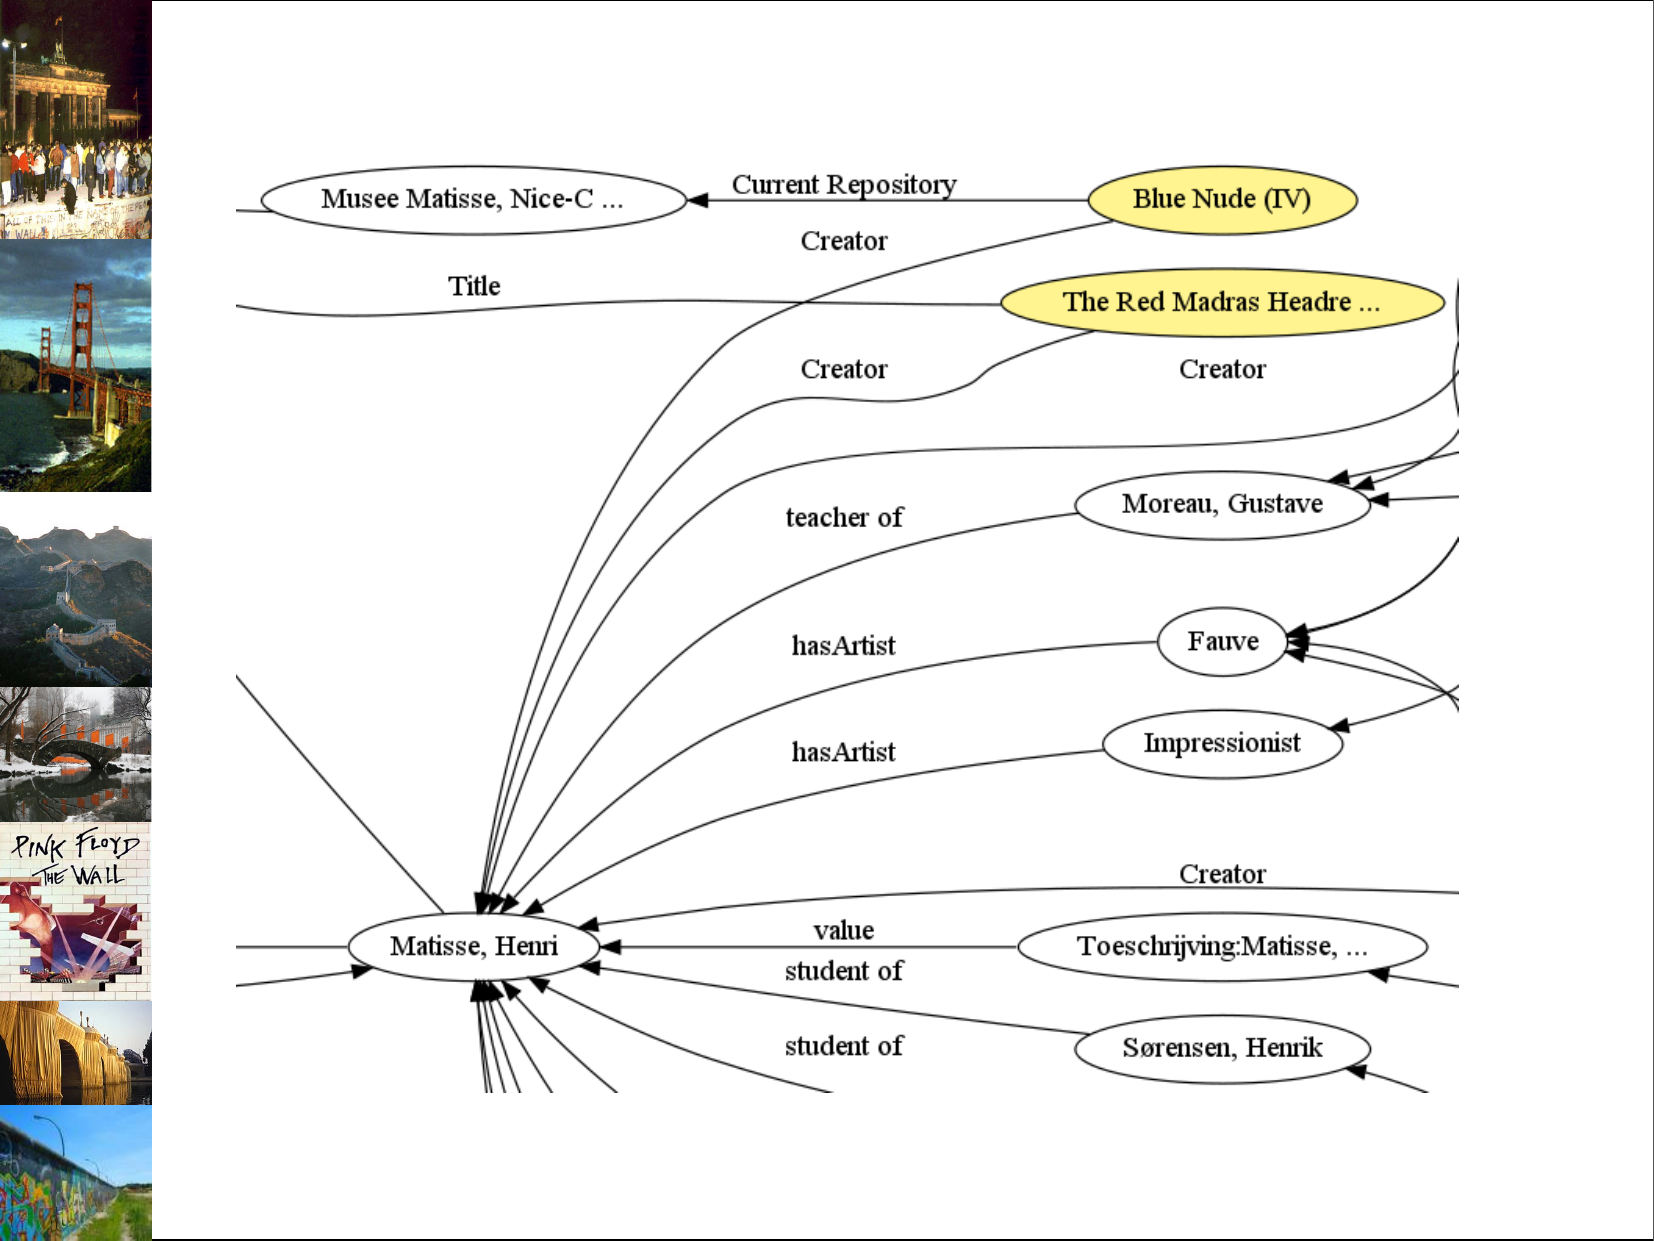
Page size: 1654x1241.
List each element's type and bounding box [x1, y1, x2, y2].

picture [236, 144, 1459, 1093]
picture [0, 0, 152, 1241]
